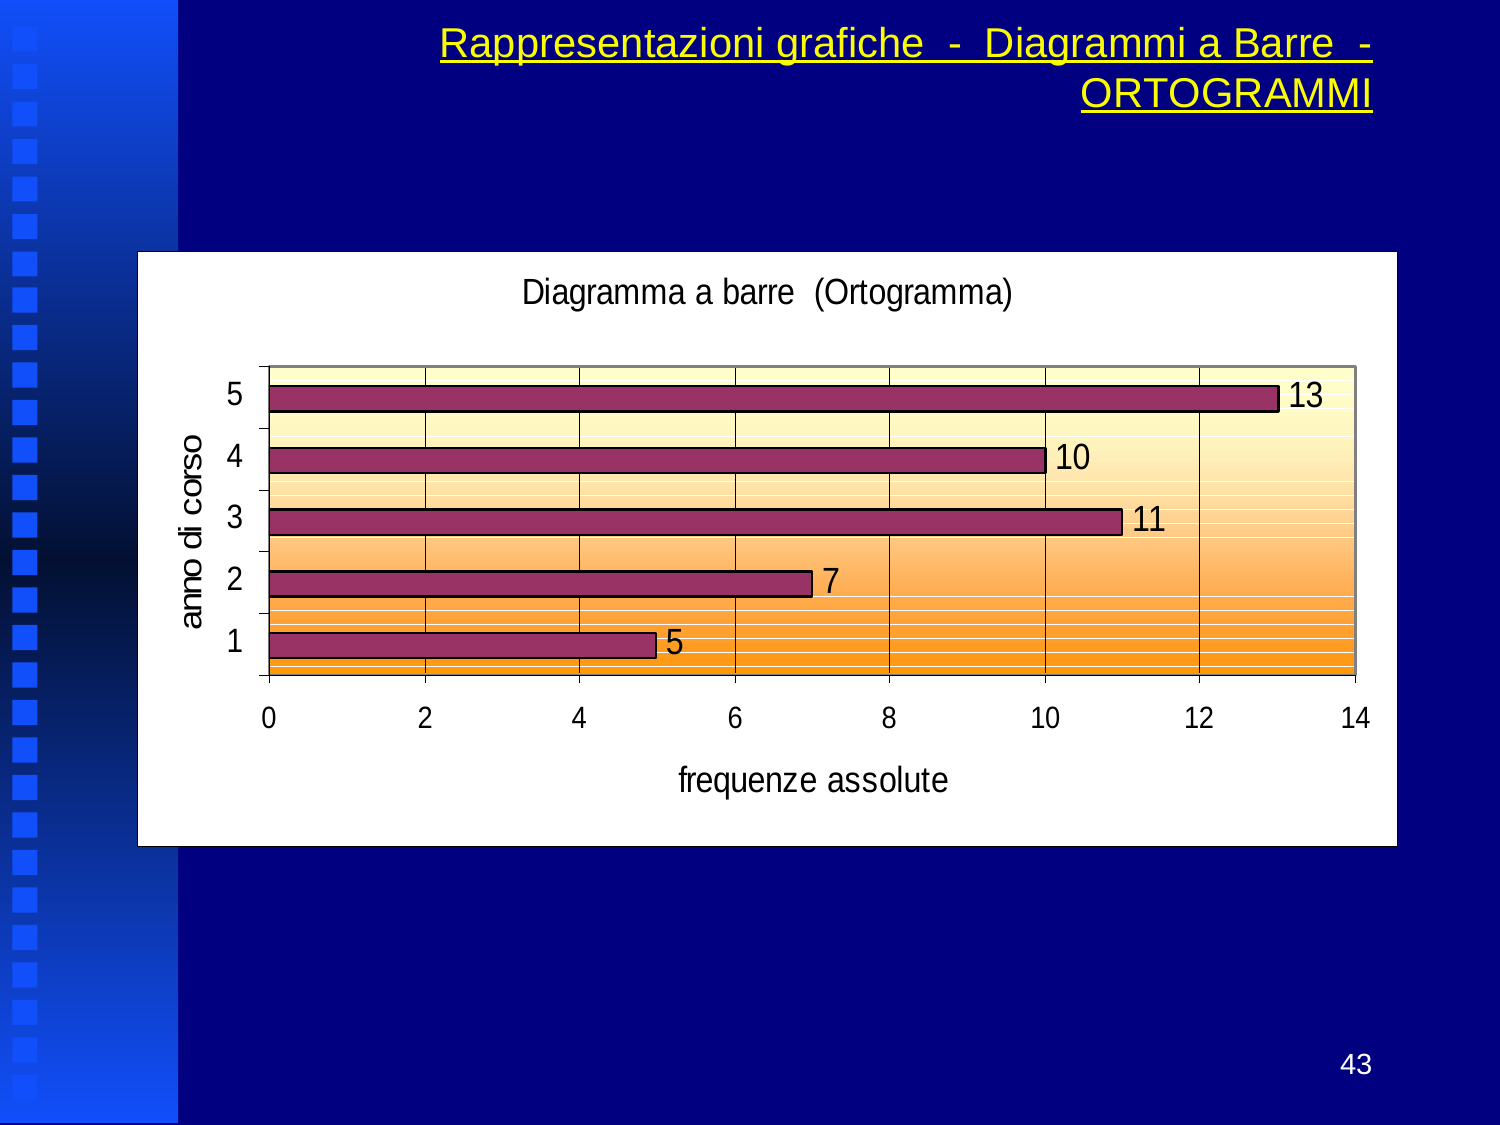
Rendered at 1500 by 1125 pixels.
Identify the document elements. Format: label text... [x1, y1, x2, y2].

chart [125, 237, 1413, 861]
text_box Rappresentazioni grafiche - Diagrammi a Barre - ORTOGRAMMI [174, 8, 1388, 124]
text_box <numero> [1074, 1025, 1388, 1101]
